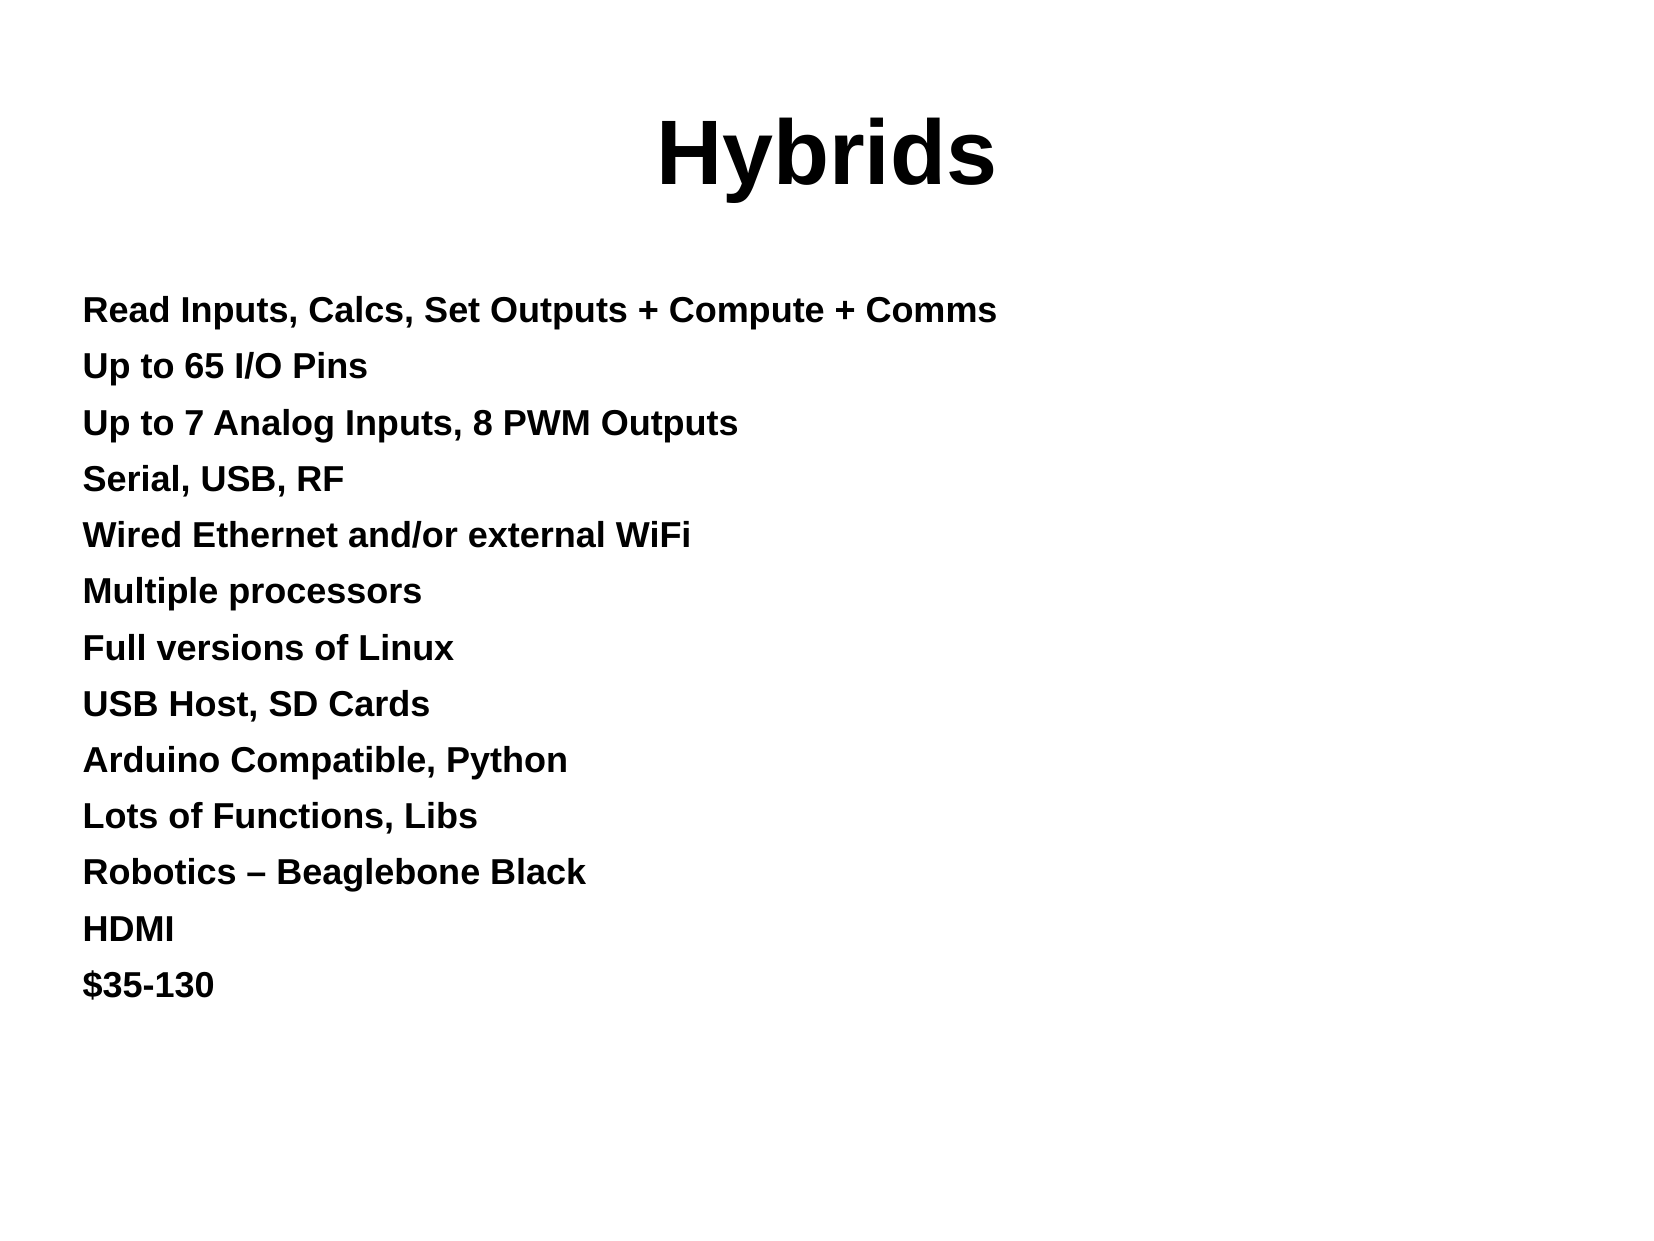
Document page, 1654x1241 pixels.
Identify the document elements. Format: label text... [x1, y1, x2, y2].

title Hybrids [82, 49, 1571, 257]
list Read Inputs, Calcs, Set Outputs + Compute + Comms Up to 65 I/O Pins Up to 7 Analog Inputs, 8 PWM Outputs Serial, USB, RF Wired Ethernet and/or external WiFi Multiple processors Full versions of Linux USB Host, SD Cards Arduino Compatible, Python Lots of Functions, Libs Robotics – Beaglebone Black HDMI $35-130 [82, 290, 1571, 1010]
